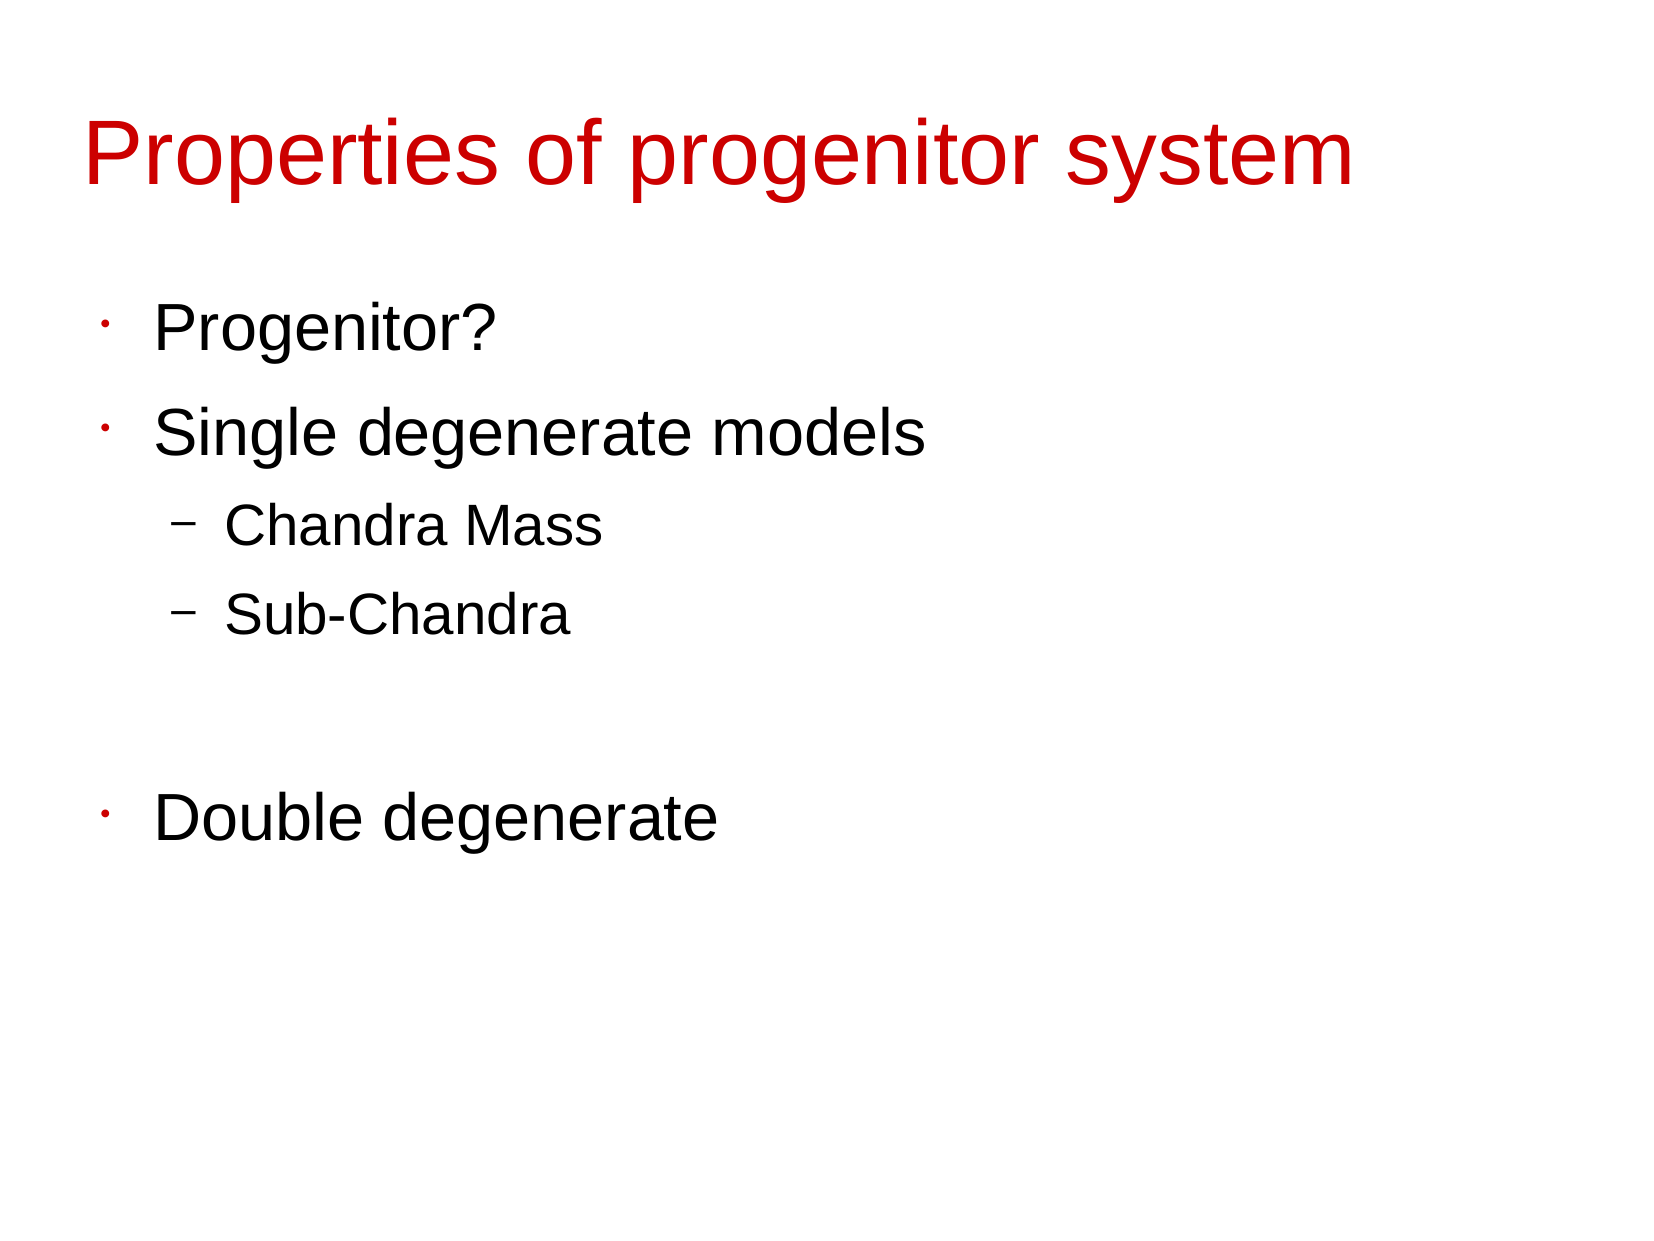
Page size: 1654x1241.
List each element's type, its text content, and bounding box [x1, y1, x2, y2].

title Properties of progenitor system [82, 49, 1571, 257]
list Progenitor? Single degenerate models Chandra Mass Sub-Chandra Double degenerate [82, 290, 1571, 1010]
